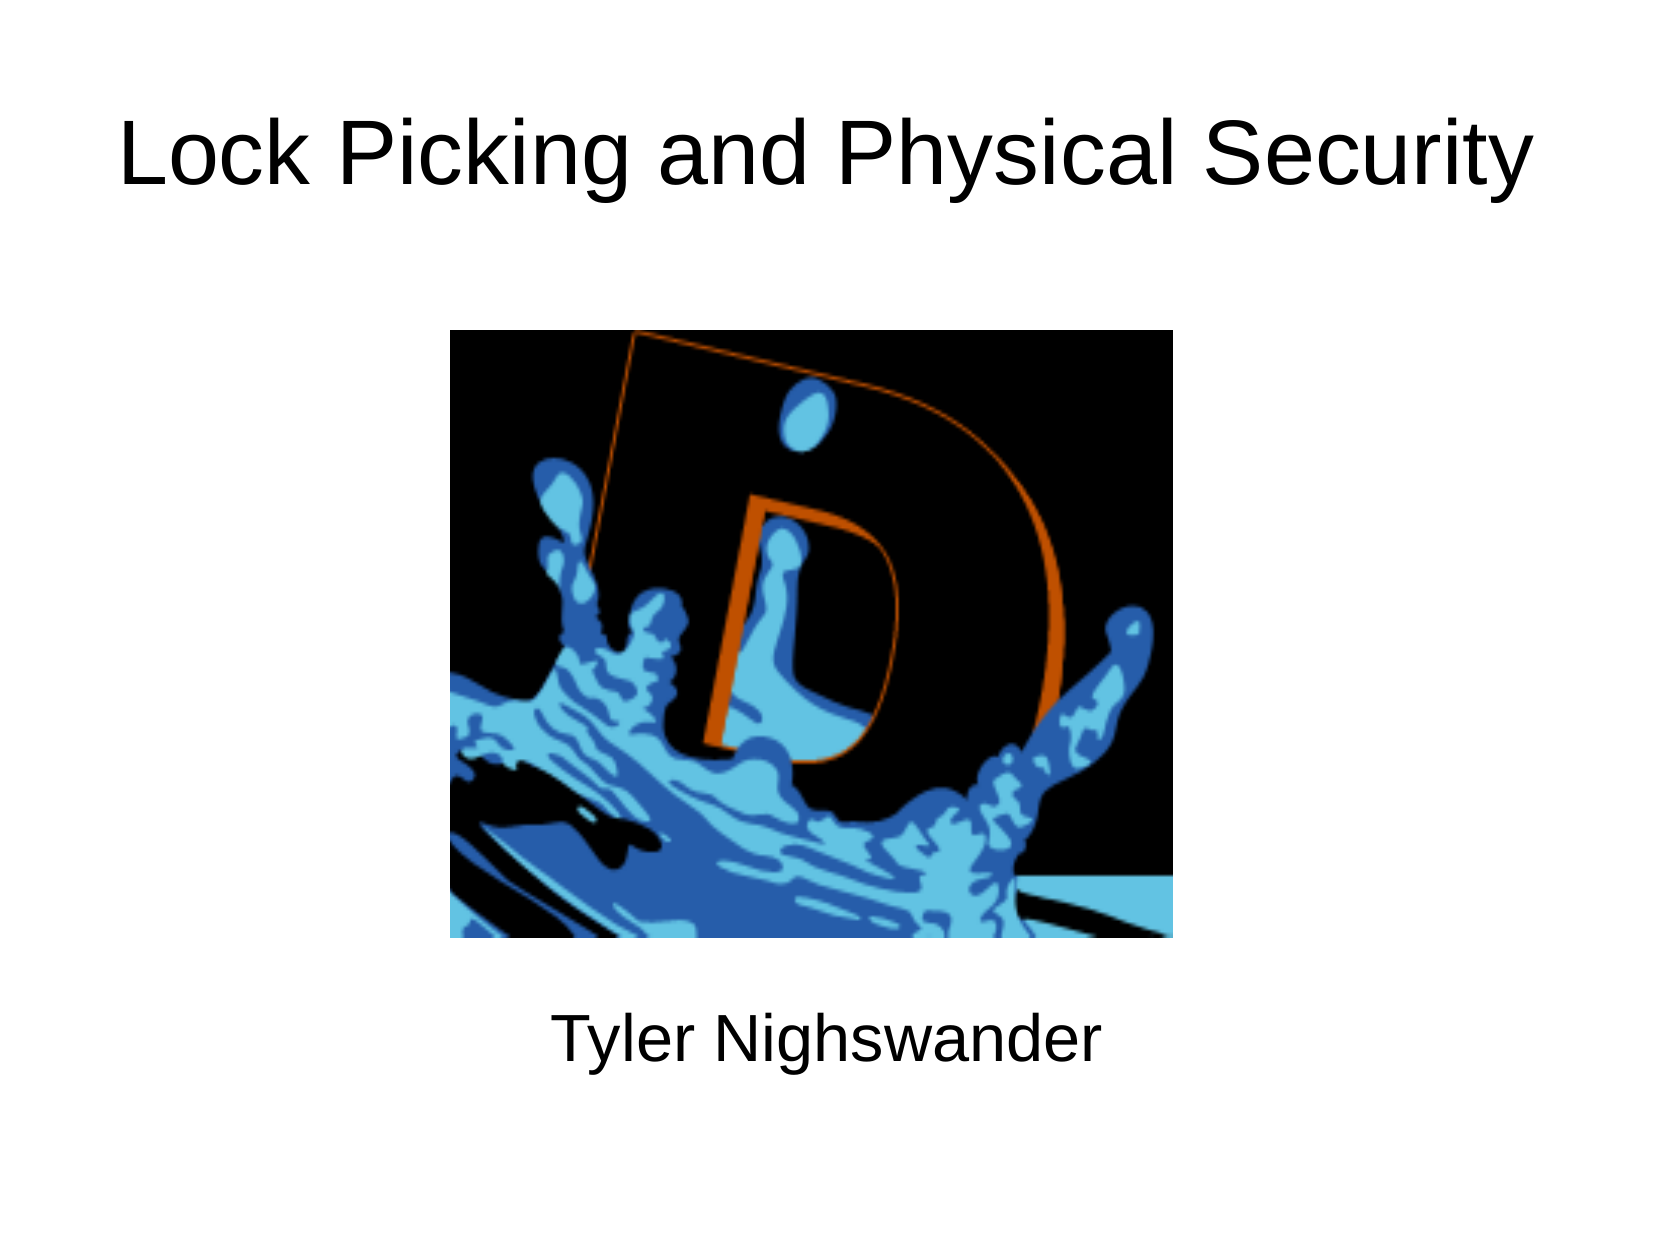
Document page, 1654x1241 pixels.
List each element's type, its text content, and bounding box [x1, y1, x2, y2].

picture [450, 330, 1173, 938]
subtitle Tyler Nighswander [82, 975, 1571, 1102]
title Lock Picking and Physical Security [82, 56, 1571, 250]
